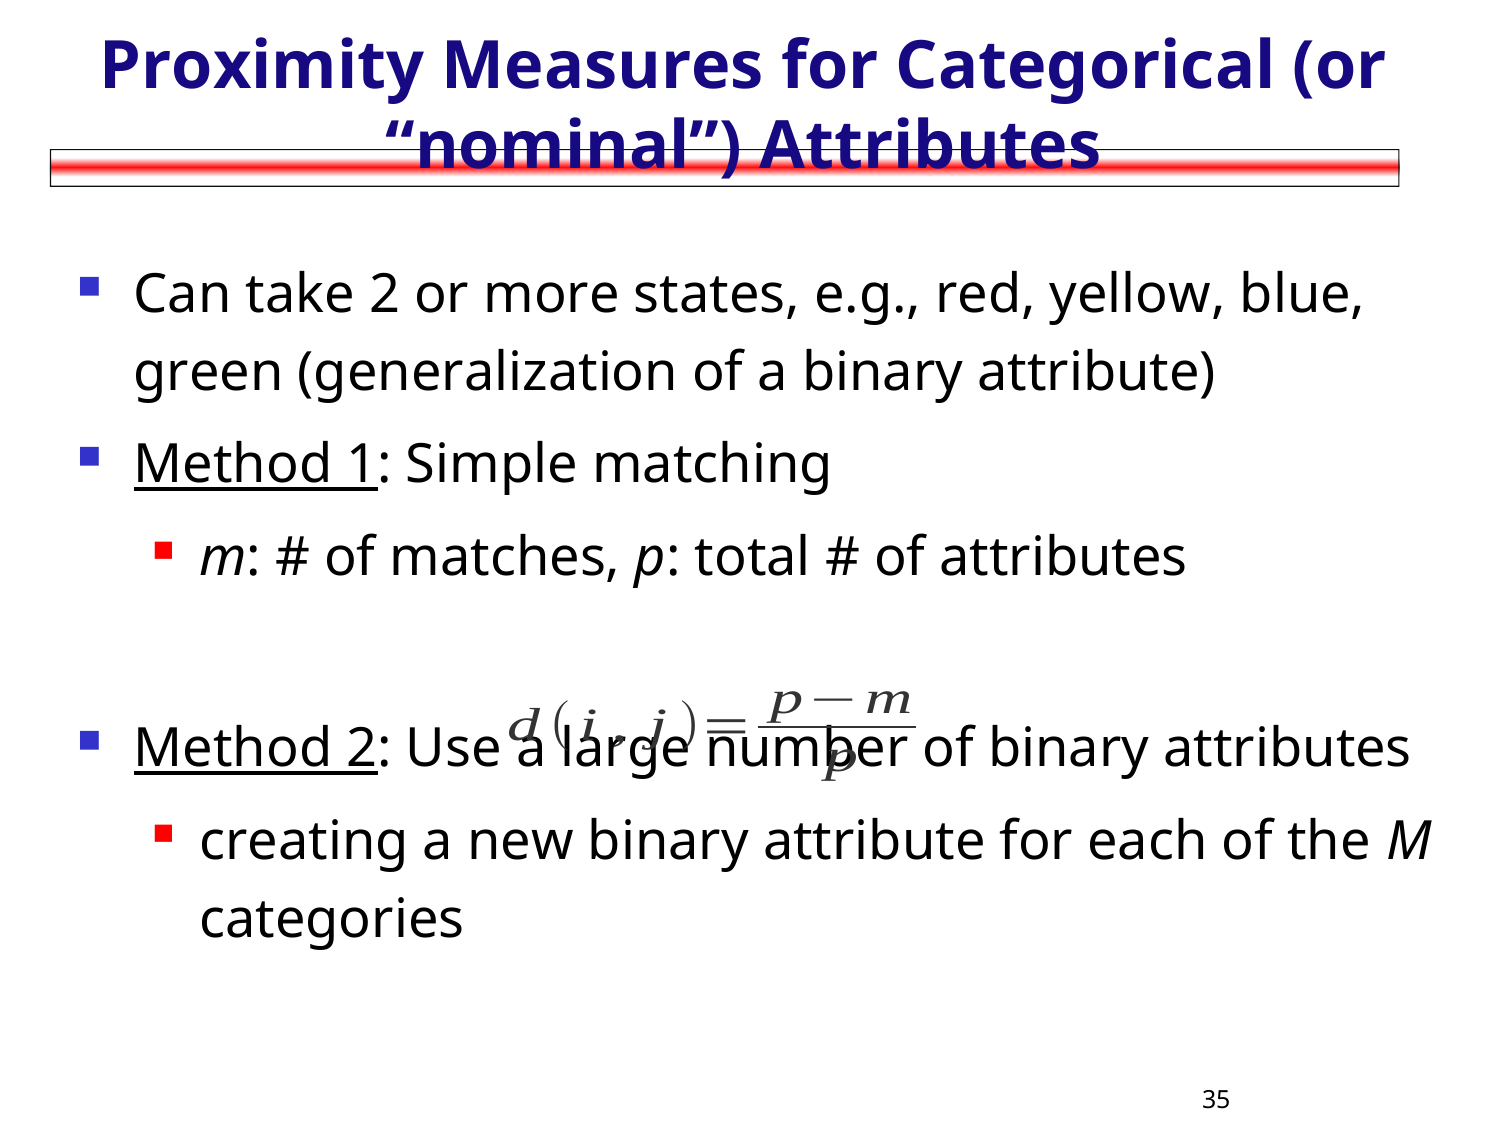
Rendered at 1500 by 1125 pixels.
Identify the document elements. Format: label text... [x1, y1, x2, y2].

list Can take 2 or more states, e.g., red, yellow, blue, green (generalization of a binary attribute) Method 1: Simple matching m: # of matches, p: total # of attributes Method 2: Use a large number of binary attributes creating a new binary attribute for each of the M categories [62, 237, 1450, 1098]
text_box <number> [1187, 1062, 1500, 1125]
title Proximity Measures for Categorical (or “nominal”) Attributes [24, 14, 1463, 190]
chart [494, 672, 933, 782]
